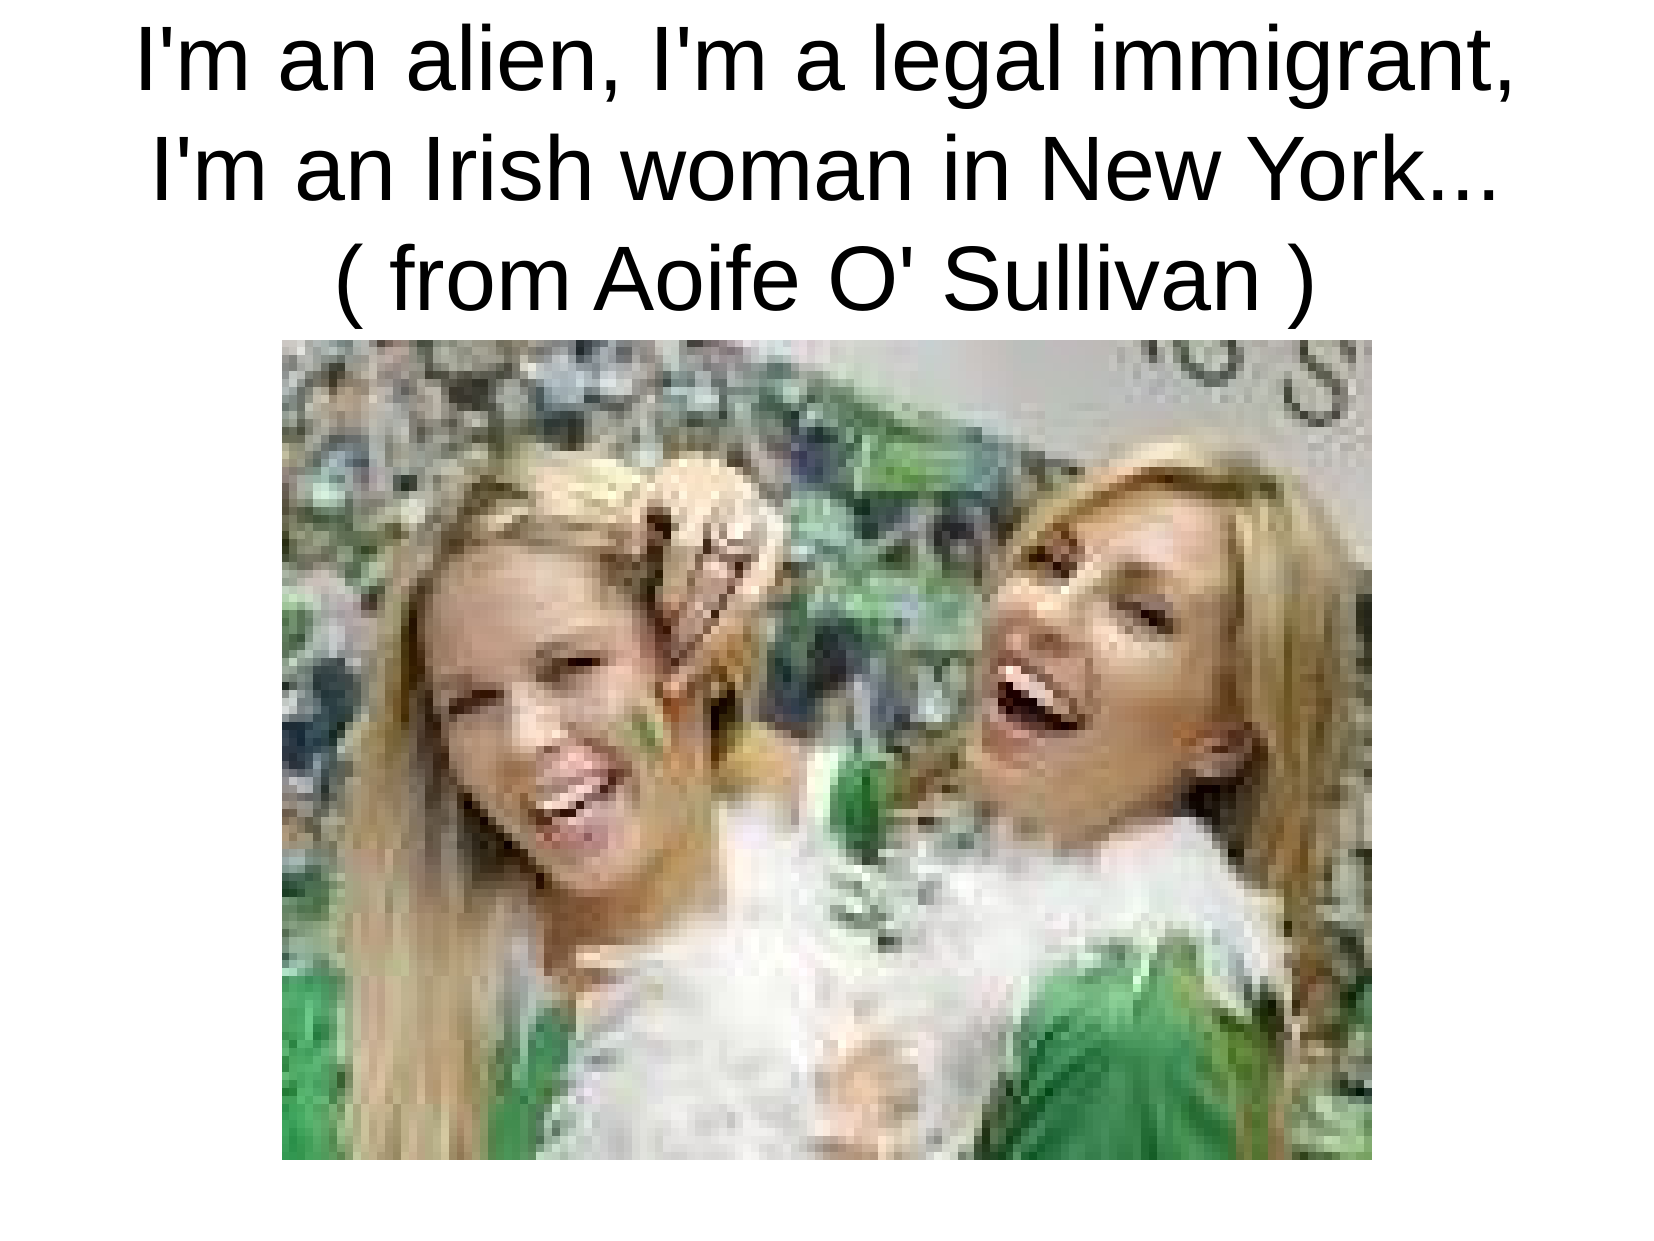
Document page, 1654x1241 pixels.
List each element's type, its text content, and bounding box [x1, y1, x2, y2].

picture [282, 340, 1372, 1160]
title I'm an alien, I'm a legal immigrant, I'm an Irish woman in New York... ( from Aoife O' Sullivan ) [82, 0, 1571, 307]
